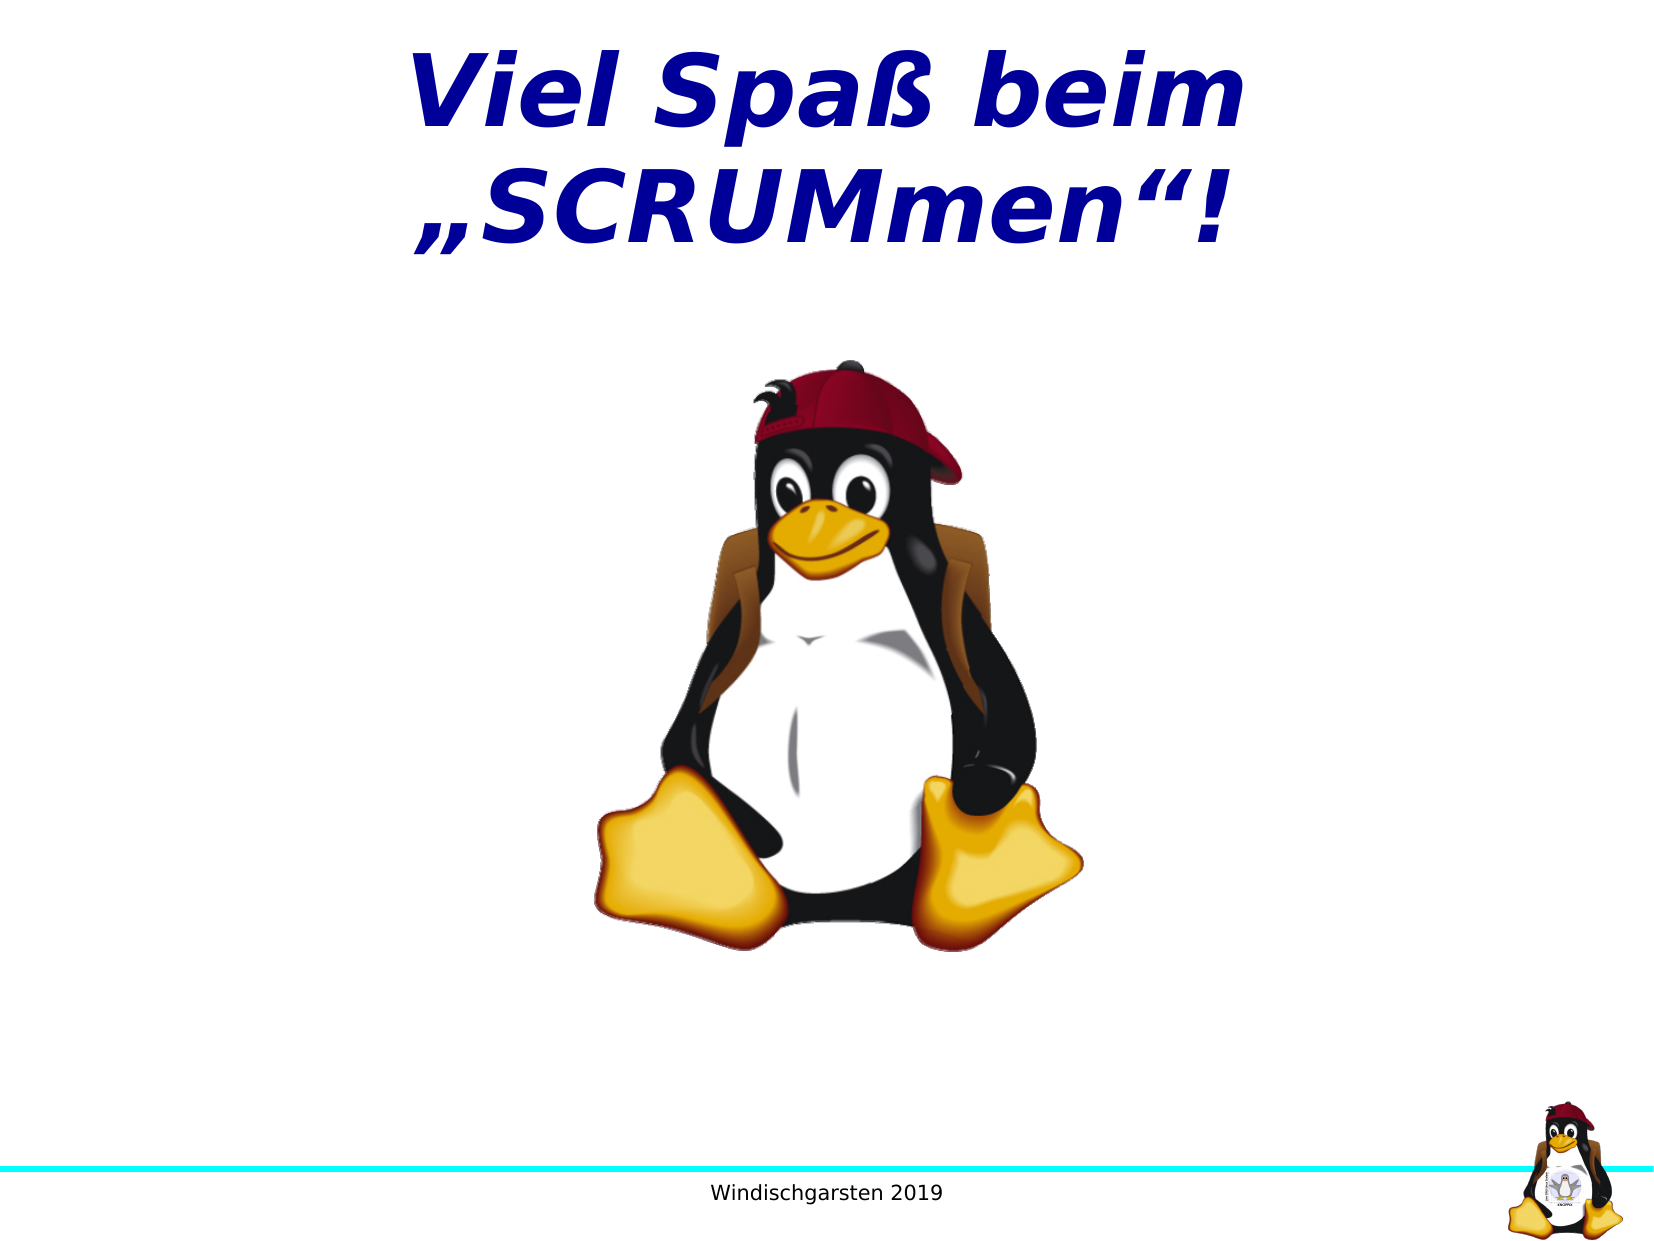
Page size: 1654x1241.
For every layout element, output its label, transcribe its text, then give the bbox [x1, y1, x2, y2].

picture [582, 354, 1093, 957]
picture [1505, 1100, 1625, 1241]
title Viel Spaß beim „SCRUMmen“! [121, 33, 1534, 267]
